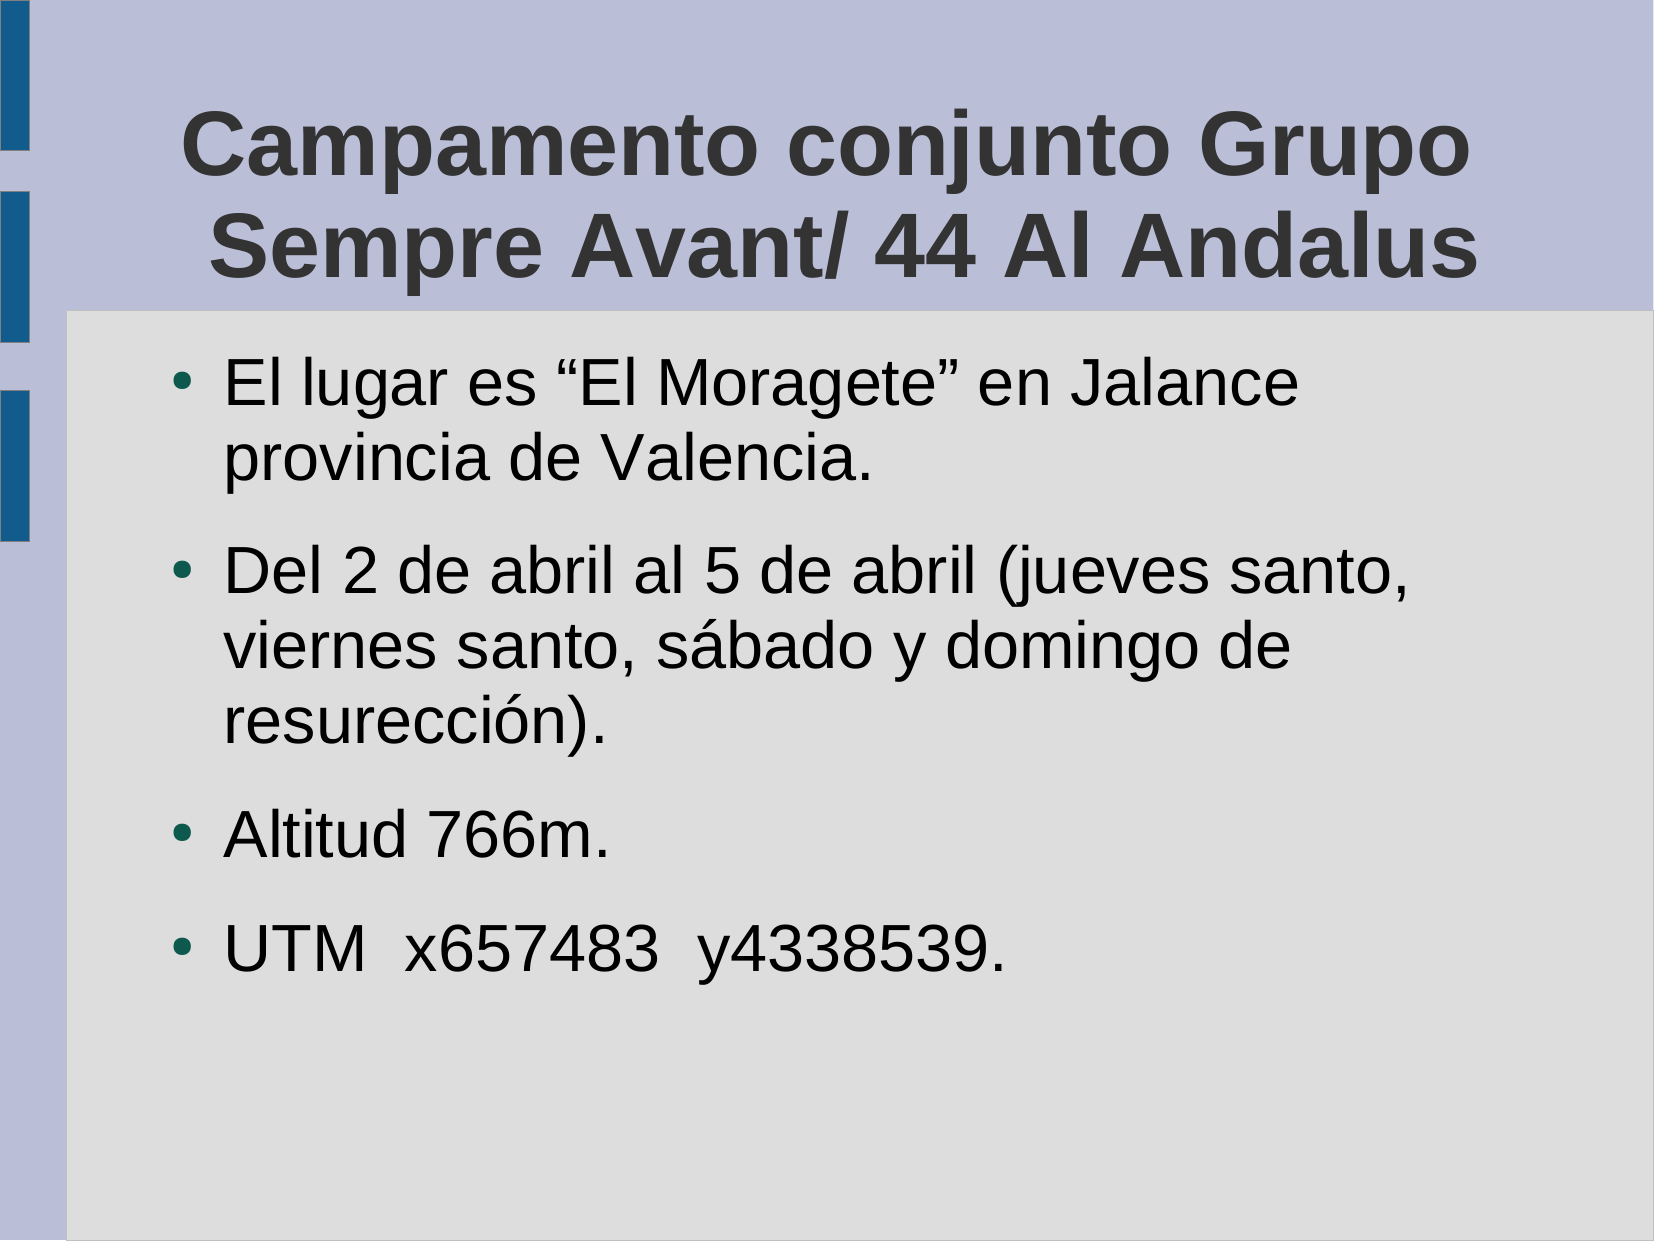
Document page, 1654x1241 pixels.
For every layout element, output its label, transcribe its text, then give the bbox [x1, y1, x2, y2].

list El lugar es “El Moragete” en Jalance provincia de Valencia. Del 2 de abril al 5 de abril (jueves santo, viernes santo, sábado y domingo de resurección). Altitud 766m. UTM x657483 y4338539. [152, 344, 1534, 1241]
title Campamento conjunto Grupo Sempre Avant/ 44 Al Andalus [121, 0, 1534, 488]
